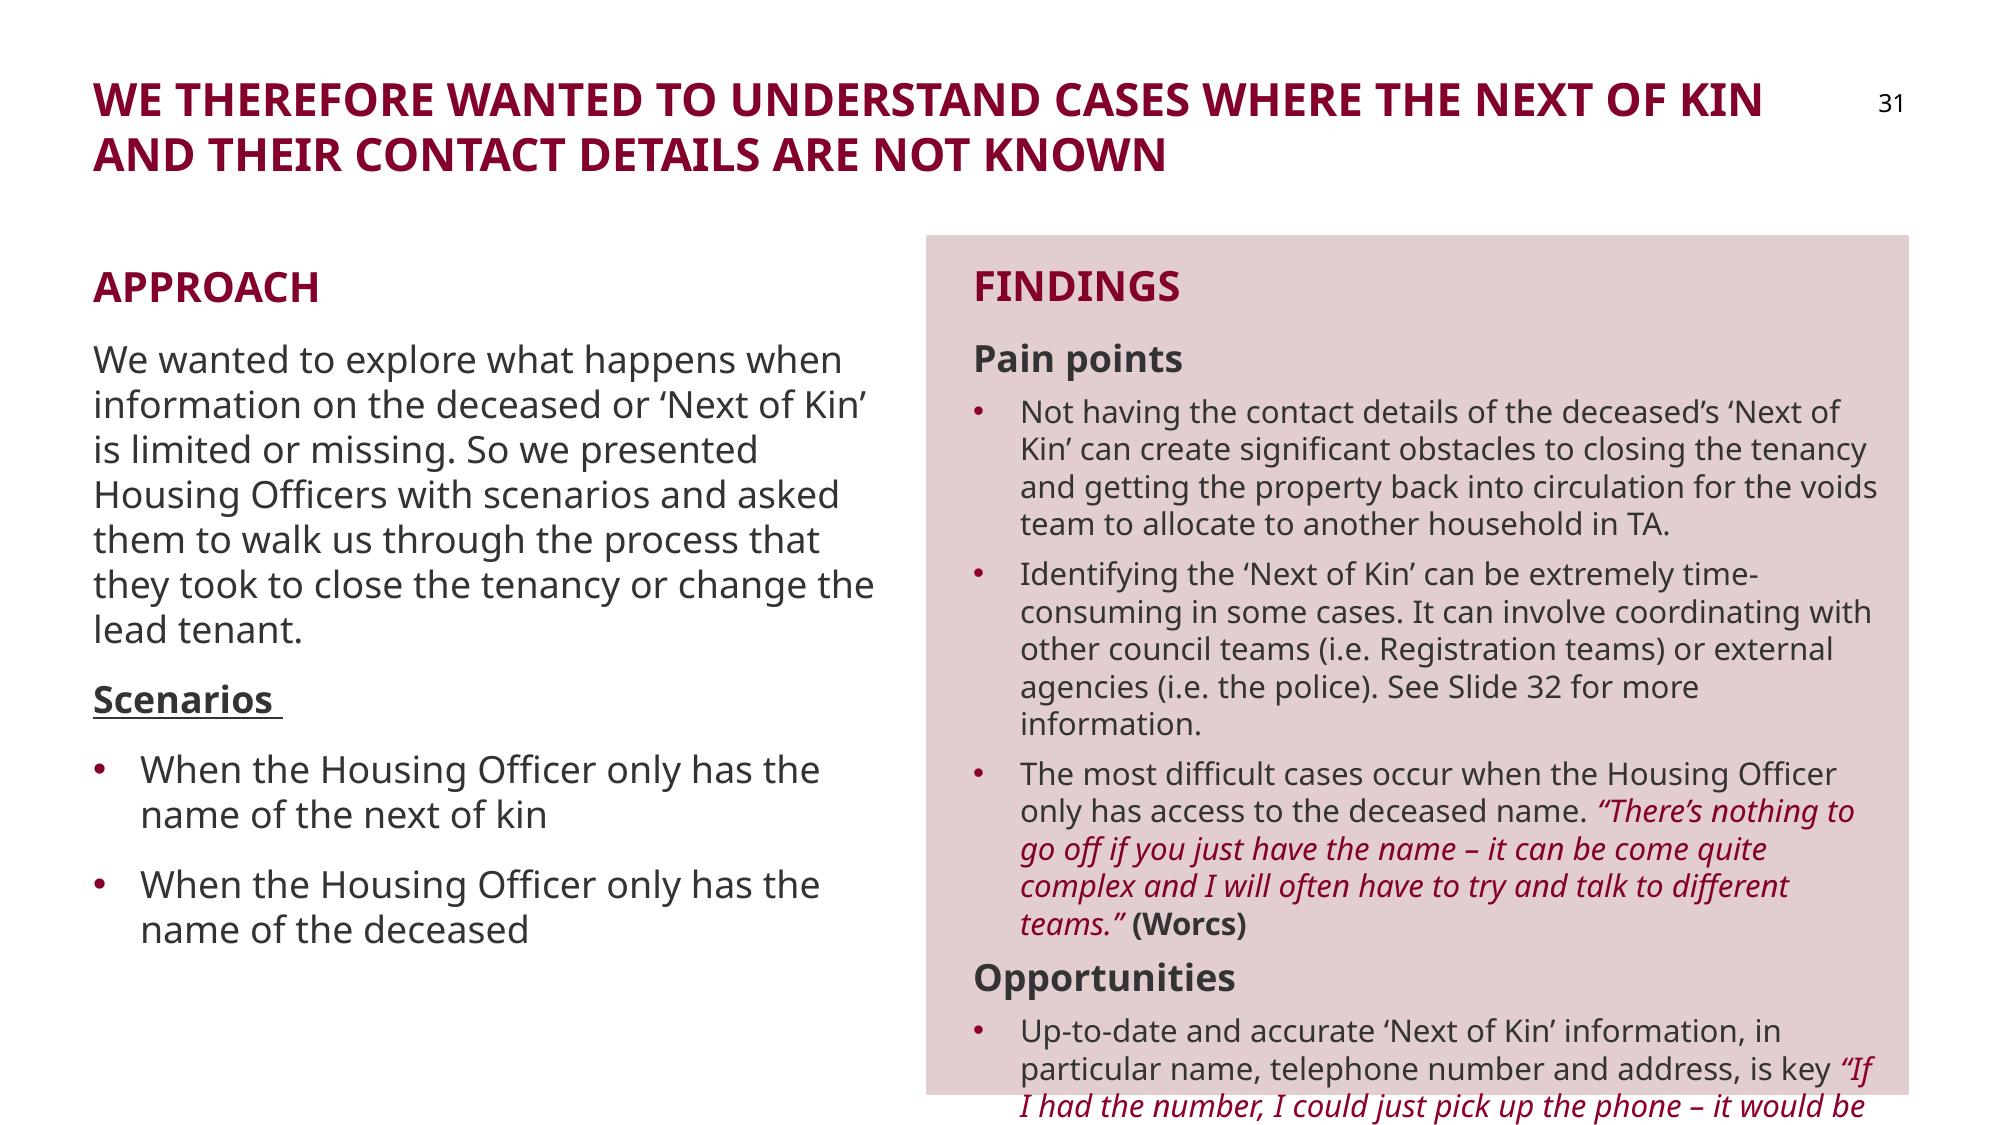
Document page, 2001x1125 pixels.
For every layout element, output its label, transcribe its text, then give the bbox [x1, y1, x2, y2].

title WE THEREFORE WANTED TO UNDERSTAND CASES WHERE THE NEXT OF KIN AND THEIR CONTACT DETAILS ARE NOT KNOWN [93, 70, 1809, 215]
text_box [927, 237, 1907, 1094]
slide_number 1 [1850, 87, 1907, 148]
list APPROACH We wanted to explore what happens when information on the deceased or ‘Next of Kin’ is limited or missing. So we presented Housing Officers with scenarios and asked them to walk us through the process that they took to close the tenancy or change the lead tenant. Scenarios When the Housing Officer only has the name of the next of kin When the Housing Officer only has the name of the deceased [93, 261, 880, 1005]
text_box FINDINGS Pain points Not having the contact details of the deceased’s ‘Next of Kin’ can create significant obstacles to closing the tenancy and getting the property back into circulation for the voids team to allocate to another household in TA. Identifying the ‘Next of Kin’ can be extremely time-consuming in some cases. It can involve coordinating with other council teams (i.e. Registration teams) or external agencies (i.e. the police). See Slide 32 for more information. The most difficult cases occur when the Housing Officer only has access to the deceased name. “There’s nothing to go off if you just have the name – it can be come quite complex and I will often have to try and talk to different teams.” (Worcs) Opportunities Up-to-date and accurate ‘Next of Kin’ information, in particular name, telephone number and address, is key “If I had the number, I could just pick up the phone – it would be instant.” (East Suffolk) [973, 259, 1880, 1125]
